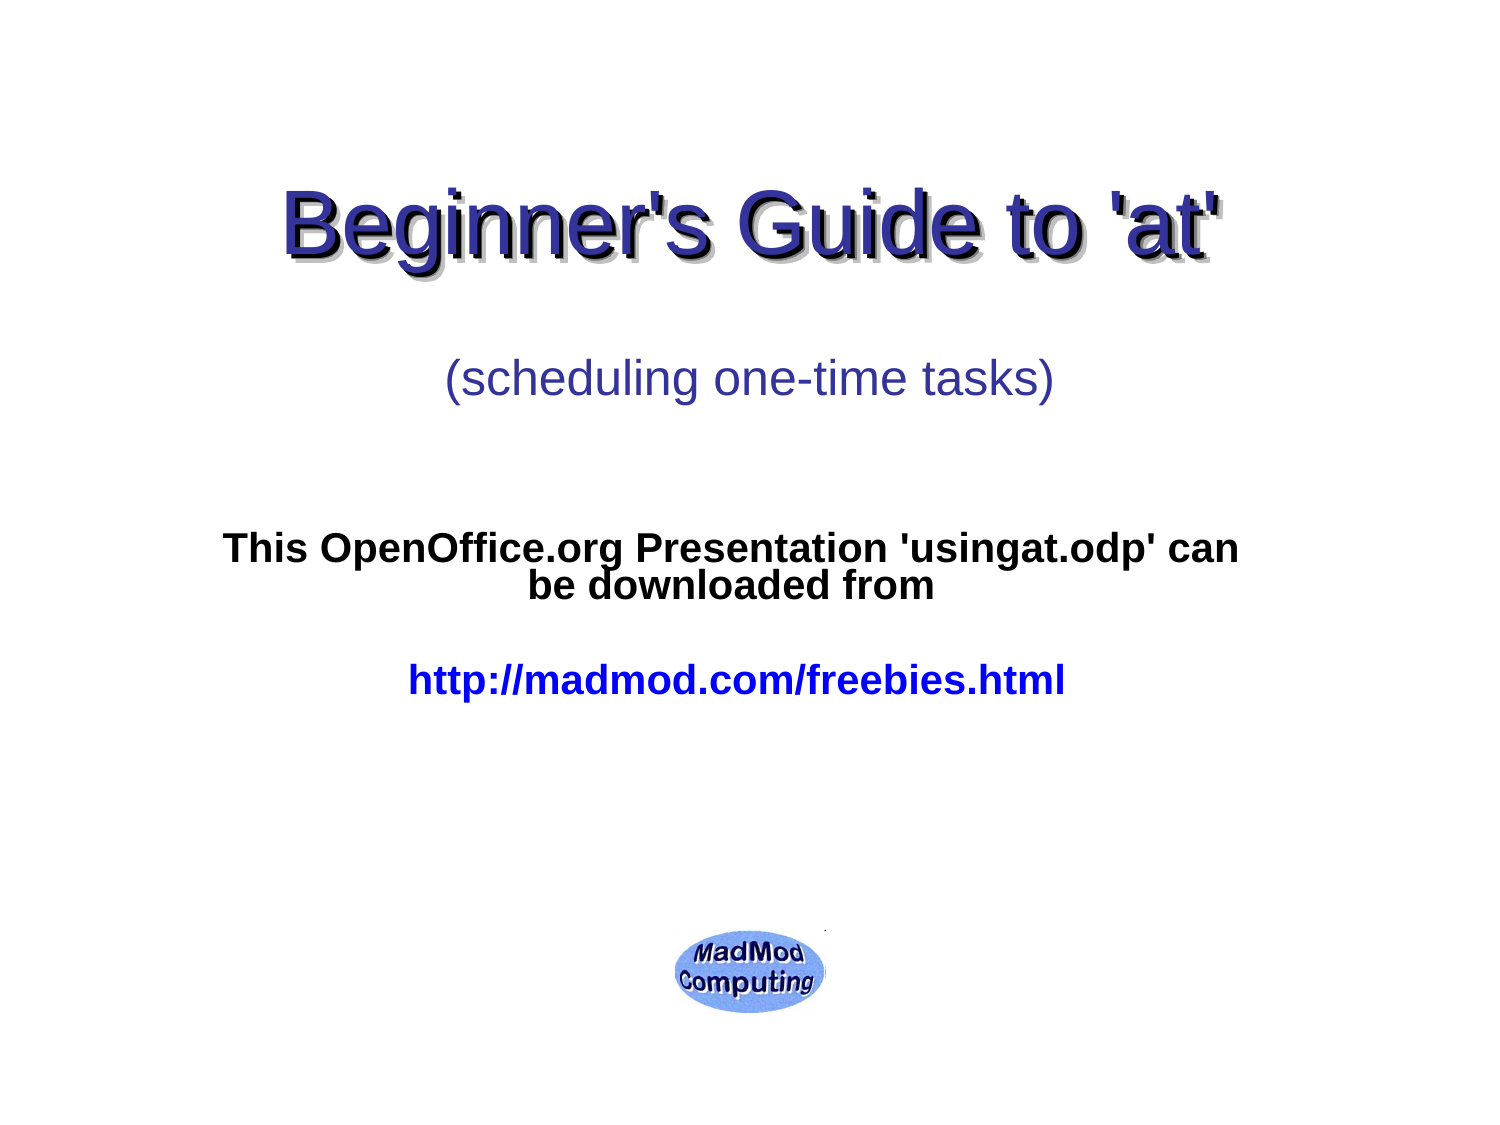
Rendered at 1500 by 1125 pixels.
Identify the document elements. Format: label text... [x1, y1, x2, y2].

subtitle This OpenOffice.org Presentation 'usingat.odp' can be downloaded from http://madmod.com/freebies.html [112, 525, 1276, 720]
title Beginner's Guide to 'at' [112, 162, 1388, 284]
text_box (scheduling one-time tasks) [112, 337, 1388, 413]
picture [675, 930, 826, 1013]
